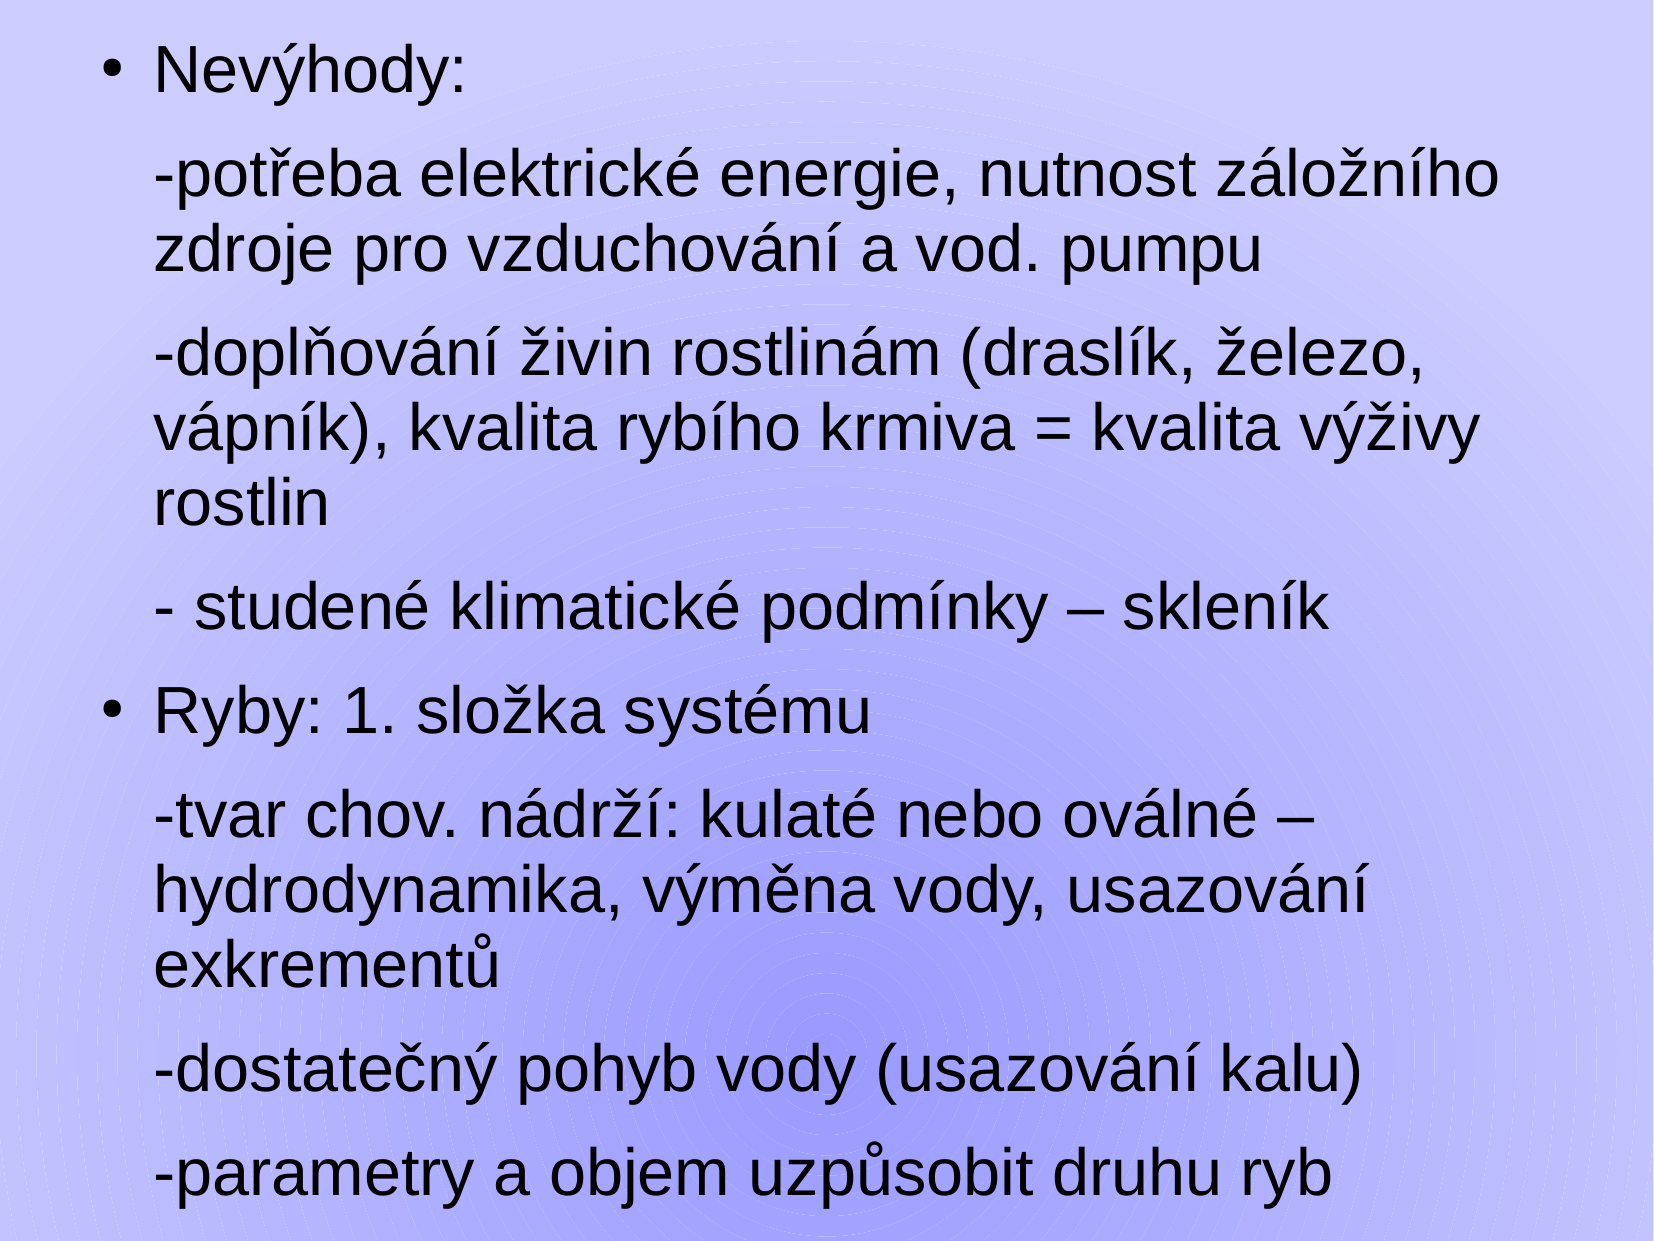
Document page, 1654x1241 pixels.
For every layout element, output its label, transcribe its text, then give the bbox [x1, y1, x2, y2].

list Nevýhody: -potřeba elektrické energie, nutnost záložního zdroje pro vzduchování a vod. pumpu -doplňování živin rostlinám (draslík, železo, vápník), kvalita rybího krmiva = kvalita výživy rostlin - studené klimatické podmínky – skleník Ryby: 1. složka systému -tvar chov. nádrží: kulaté nebo oválné – hydrodynamika, výměna vody, usazování exkrementů -dostatečný pohyb vody (usazování kalu) -parametry a objem uzpůsobit druhu ryb [82, 31, 1571, 1241]
